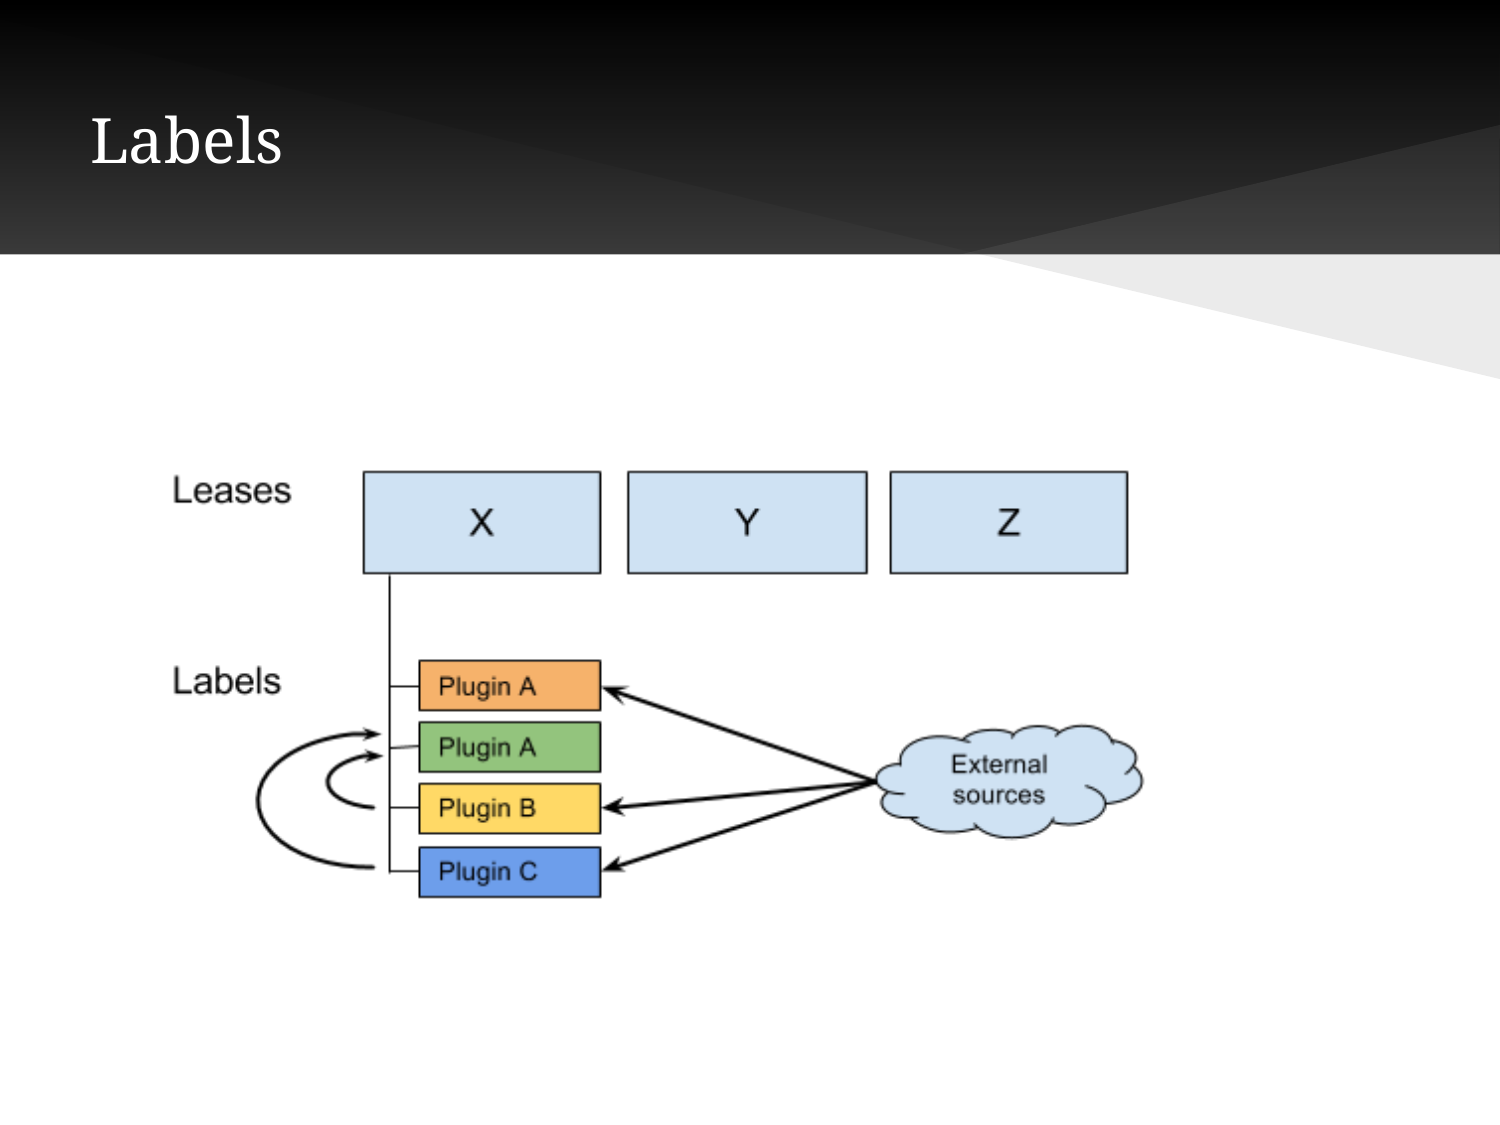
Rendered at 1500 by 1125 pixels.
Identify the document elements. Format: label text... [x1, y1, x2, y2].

picture [75, 382, 1425, 970]
title Labels [75, 45, 1425, 233]
